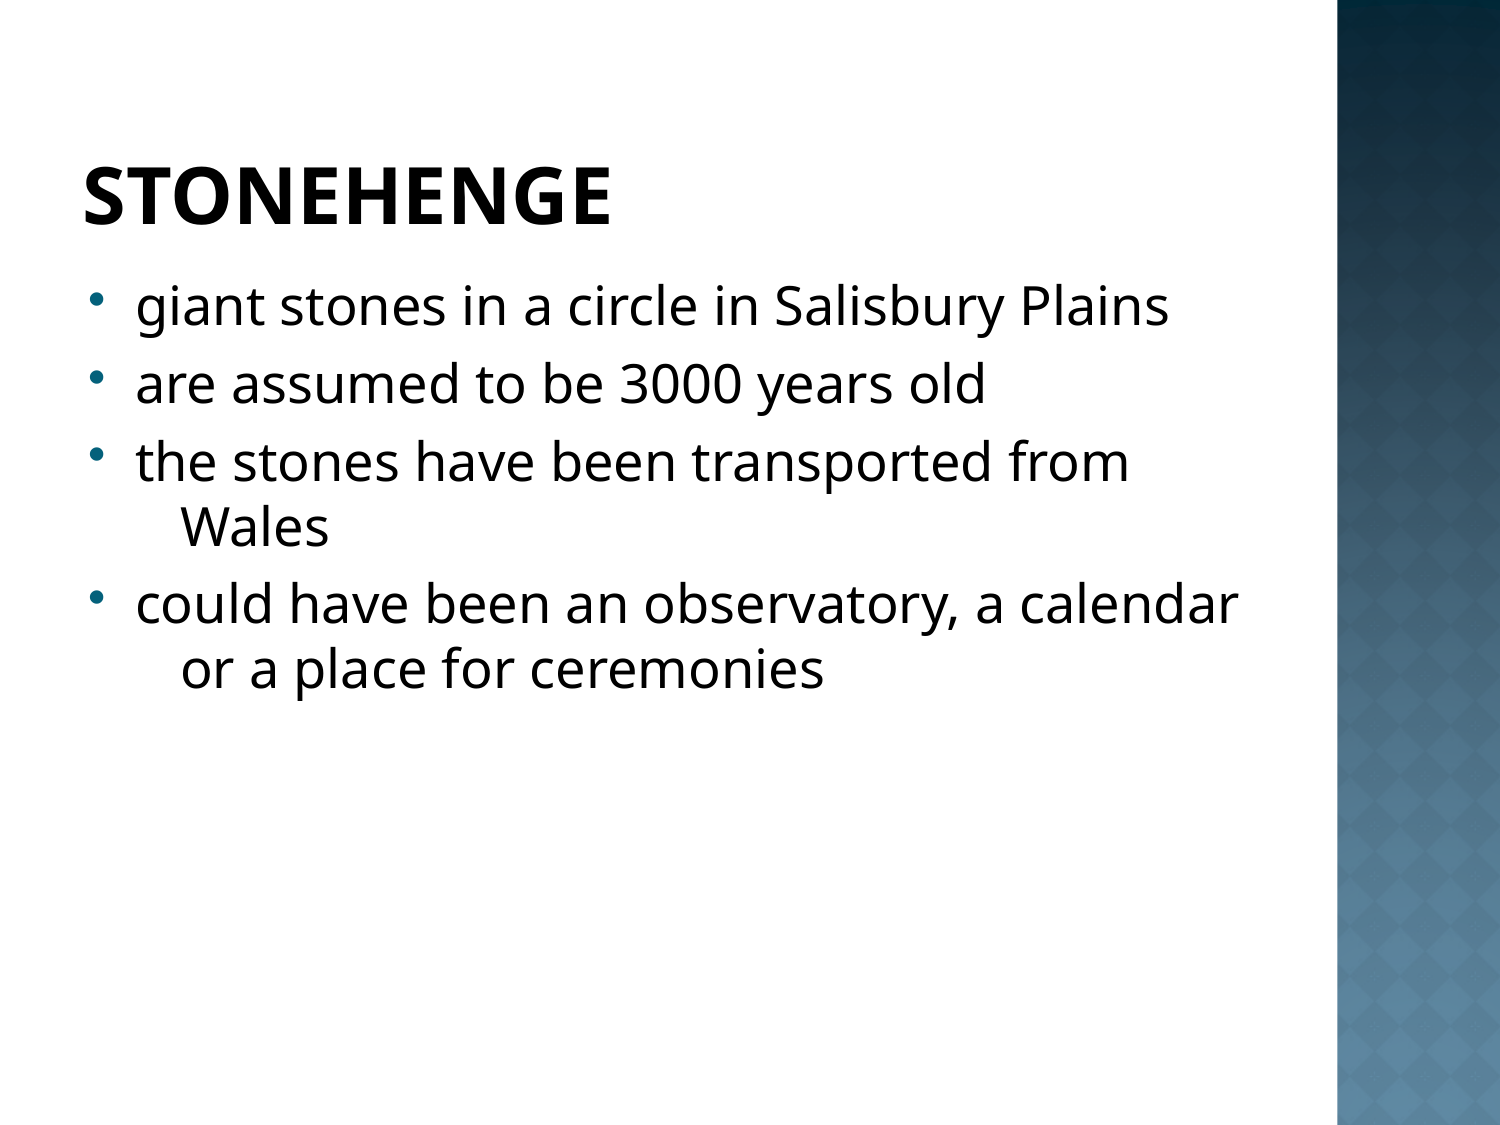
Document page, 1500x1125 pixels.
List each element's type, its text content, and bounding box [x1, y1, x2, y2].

title STONeHENGE [75, 52, 1263, 240]
list giant stones in a circle in Salisbury Plains are assumed to be 3000 years old the stones have been transported from Wales could have been an observatory, a calendar or a place for ceremonies [75, 264, 1263, 1060]
